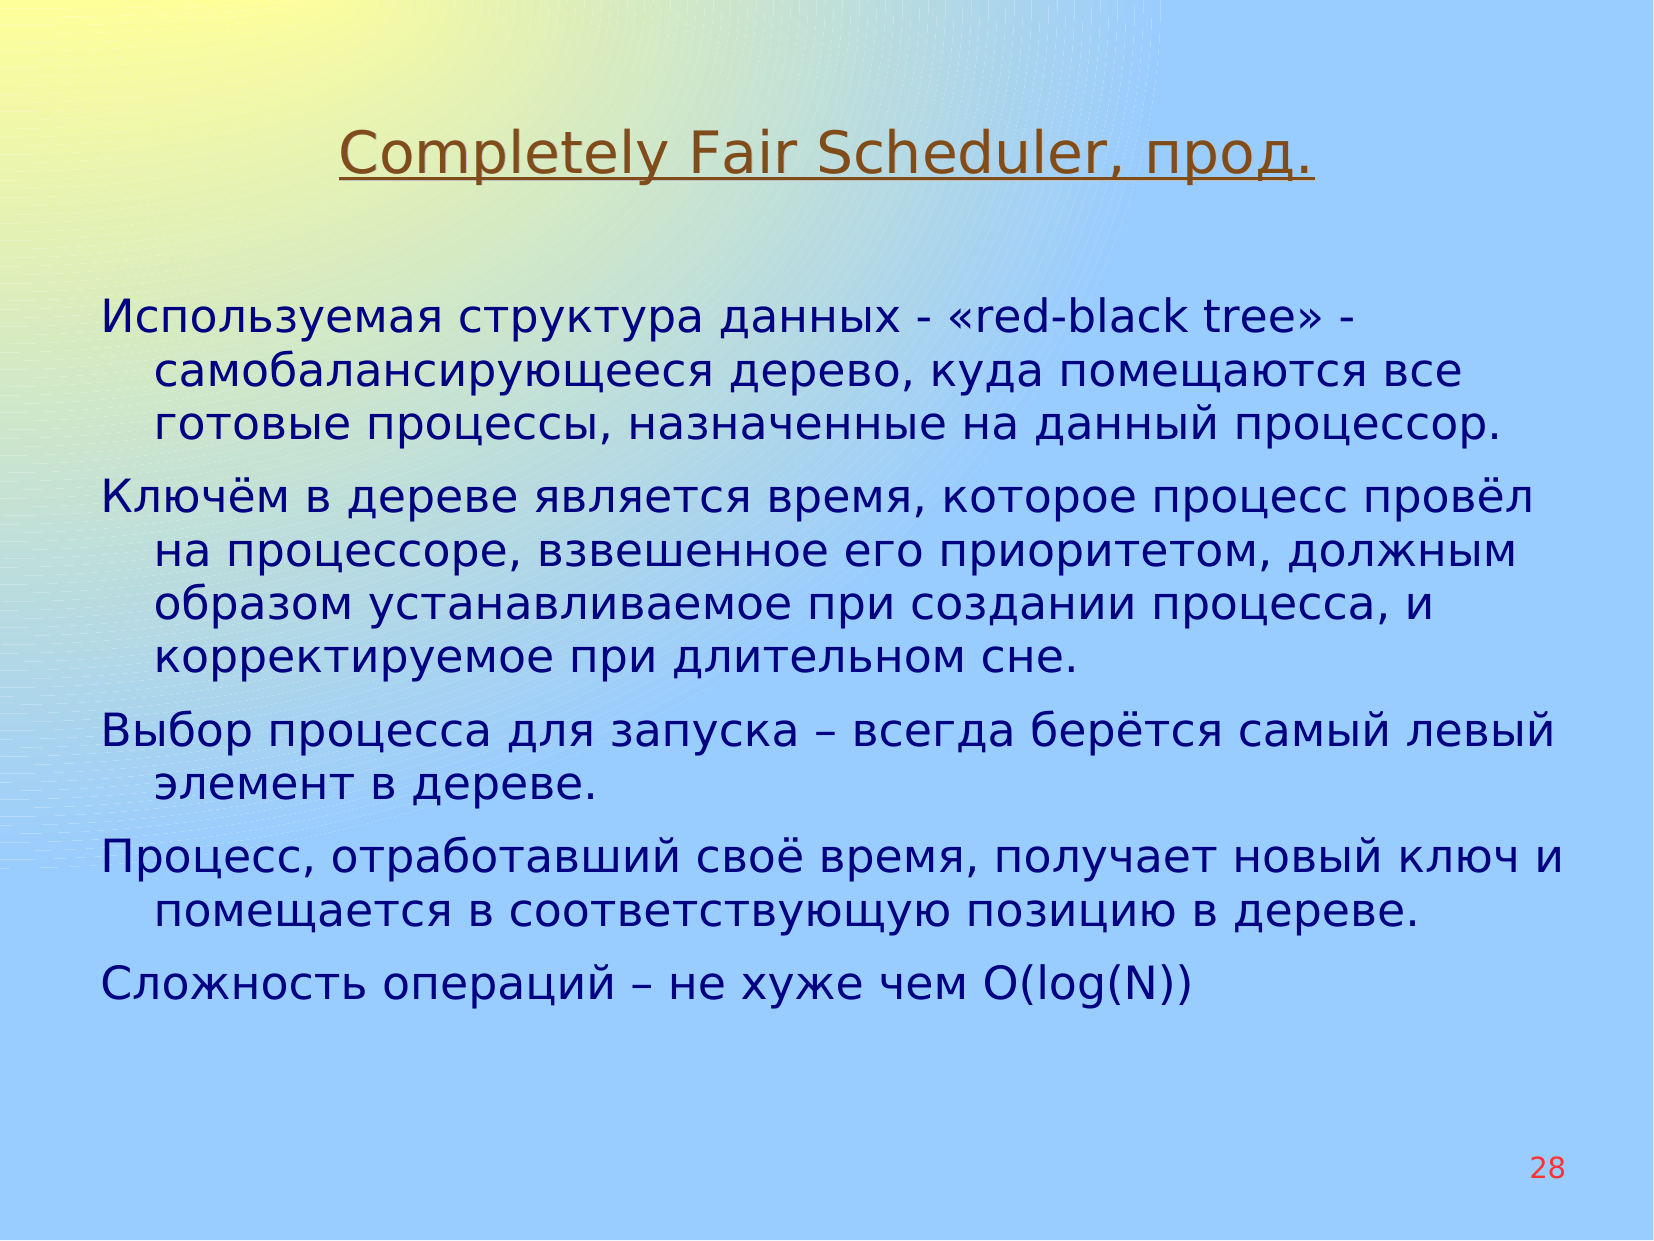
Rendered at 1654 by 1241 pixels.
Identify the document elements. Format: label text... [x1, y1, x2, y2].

list Используемая структура данных - «red-black tree» - самобалансирующееся дерево, куда помещаются все готовые процессы, назначенные на данный процессор. Ключём в дереве является время, которое процесс провёл на процессоре, взвешенное его приоритетом, должным образом устанавливаемое при создании процесса, и корректируемое при длительном сне. Выбор процесса для запуска – всегда берётся самый левый элемент в дереве. Процесс, отработавший своё время, получает новый ключ и помещается в соответствующую позицию в дереве. Сложность операций – не хуже чем O(log(N)) [82, 290, 1571, 1094]
title Completely Fair Scheduler, прод. [82, 56, 1571, 250]
